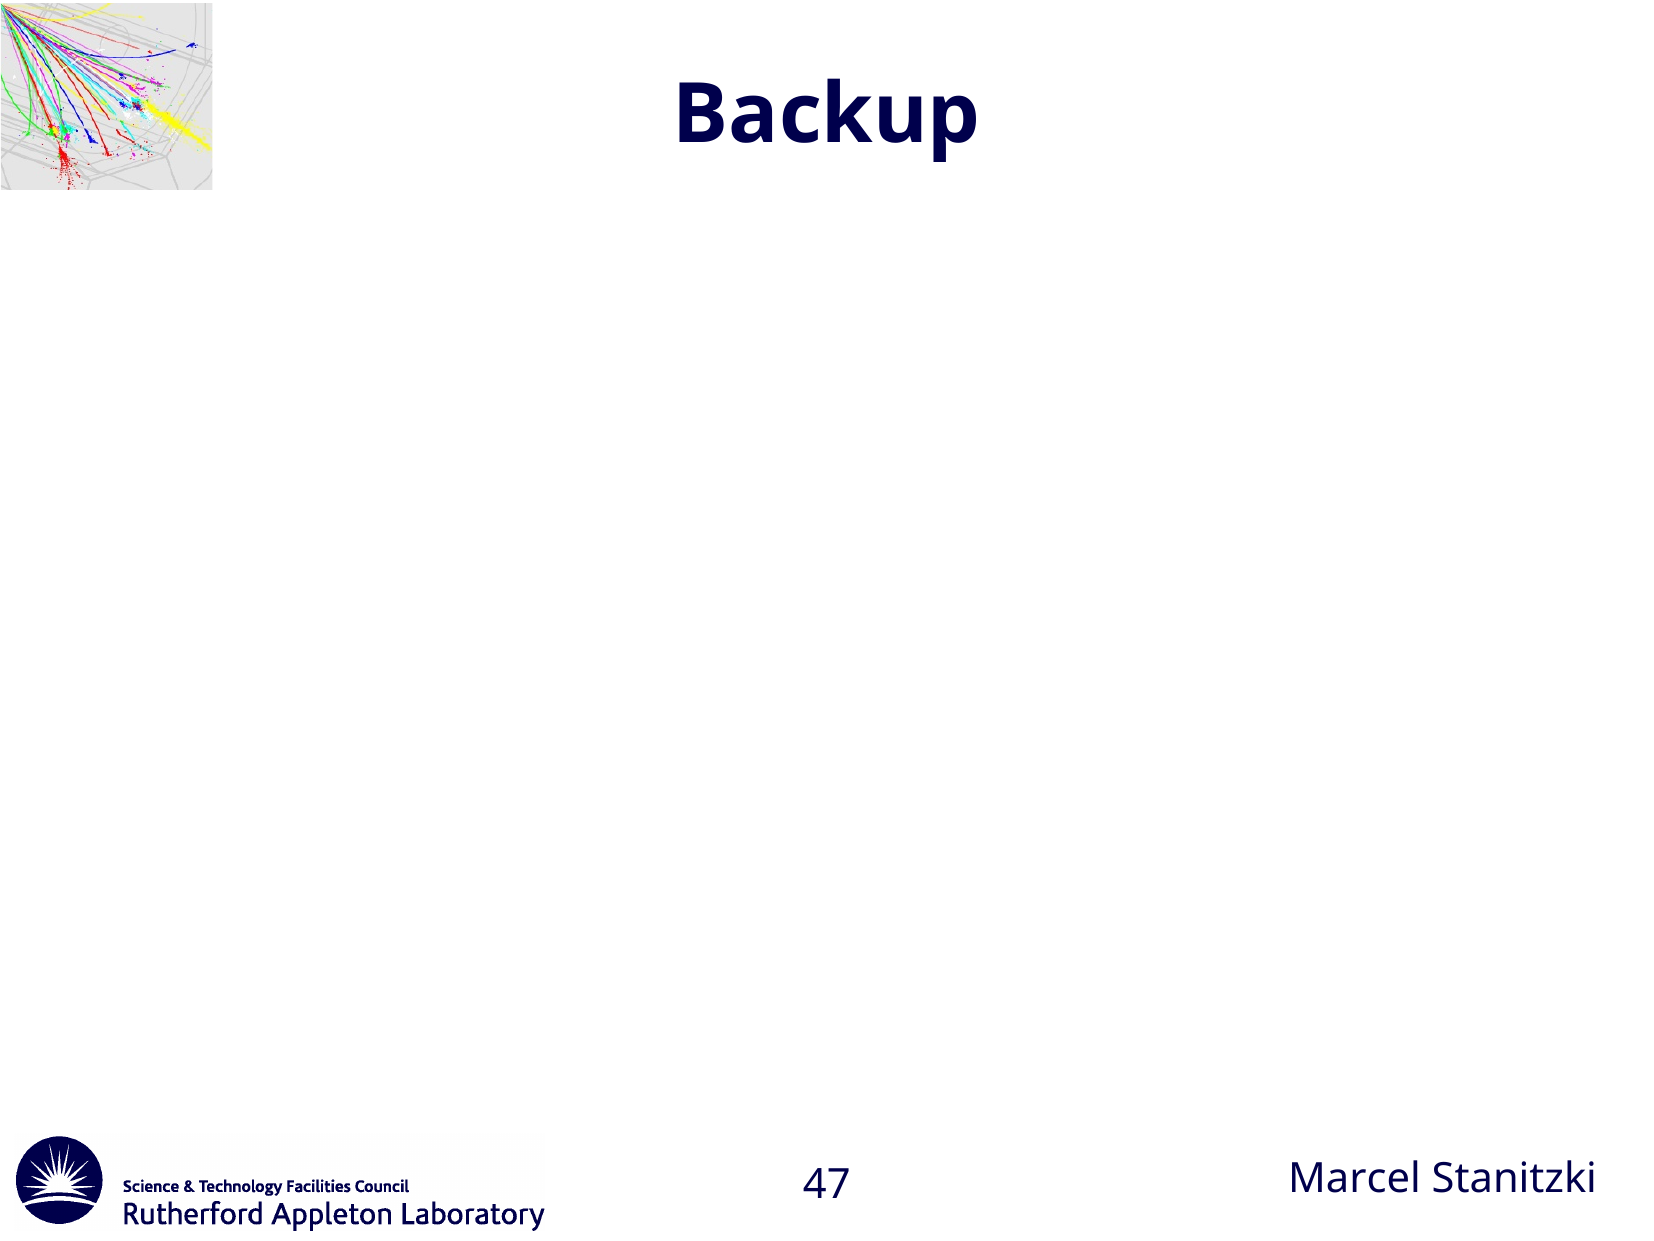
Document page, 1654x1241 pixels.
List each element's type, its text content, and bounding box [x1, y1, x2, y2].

title Backup [203, 5, 1451, 213]
picture [0, 3, 213, 190]
picture [14, 1133, 545, 1231]
